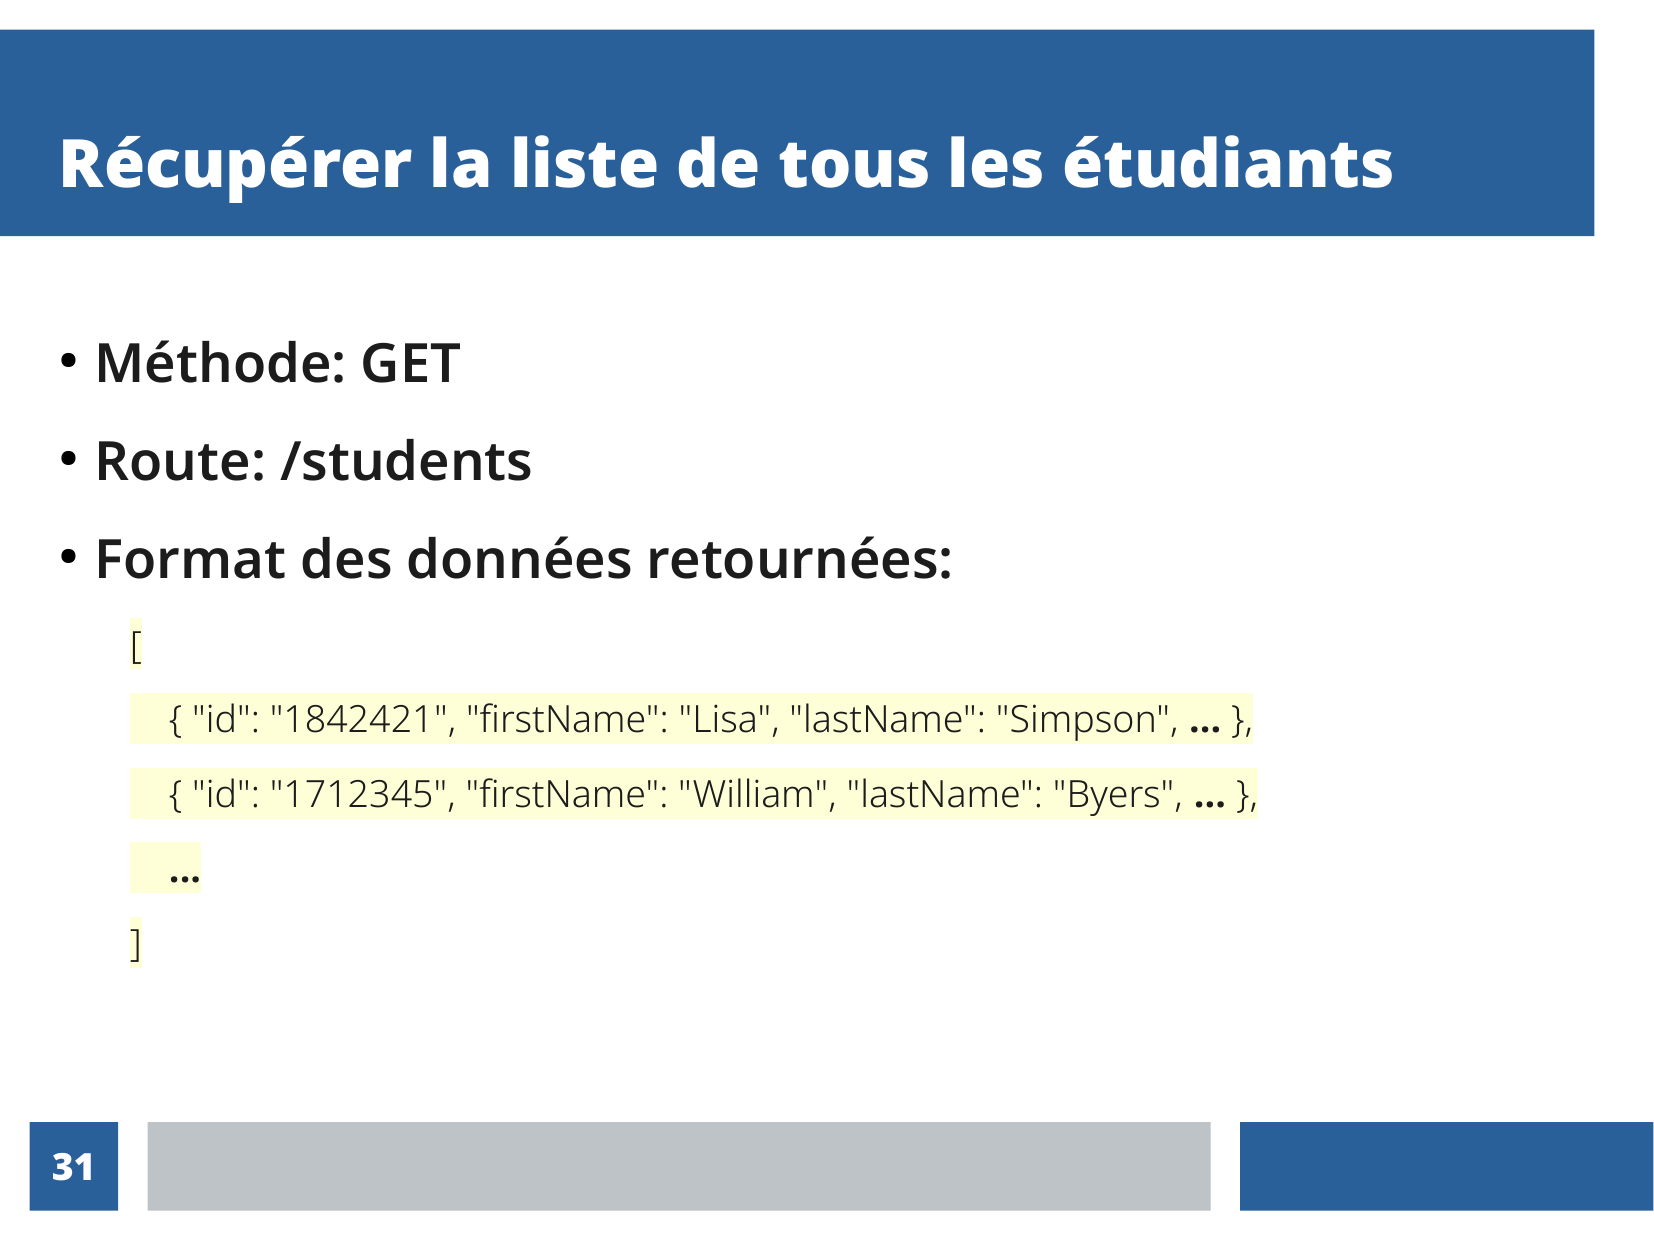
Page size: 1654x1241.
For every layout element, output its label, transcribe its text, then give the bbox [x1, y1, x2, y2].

title Récupérer la liste de tous les étudiants [59, 59, 1595, 207]
list Méthode: GET Route: /students Format des données retournées: [ { "id": "1842421", "firstName": "Lisa", "lastName": "Simpson", ... }, { "id": "1712345", "firstName": "William", "lastName": "Byers", ... }, ... ] [59, 324, 1565, 1093]
